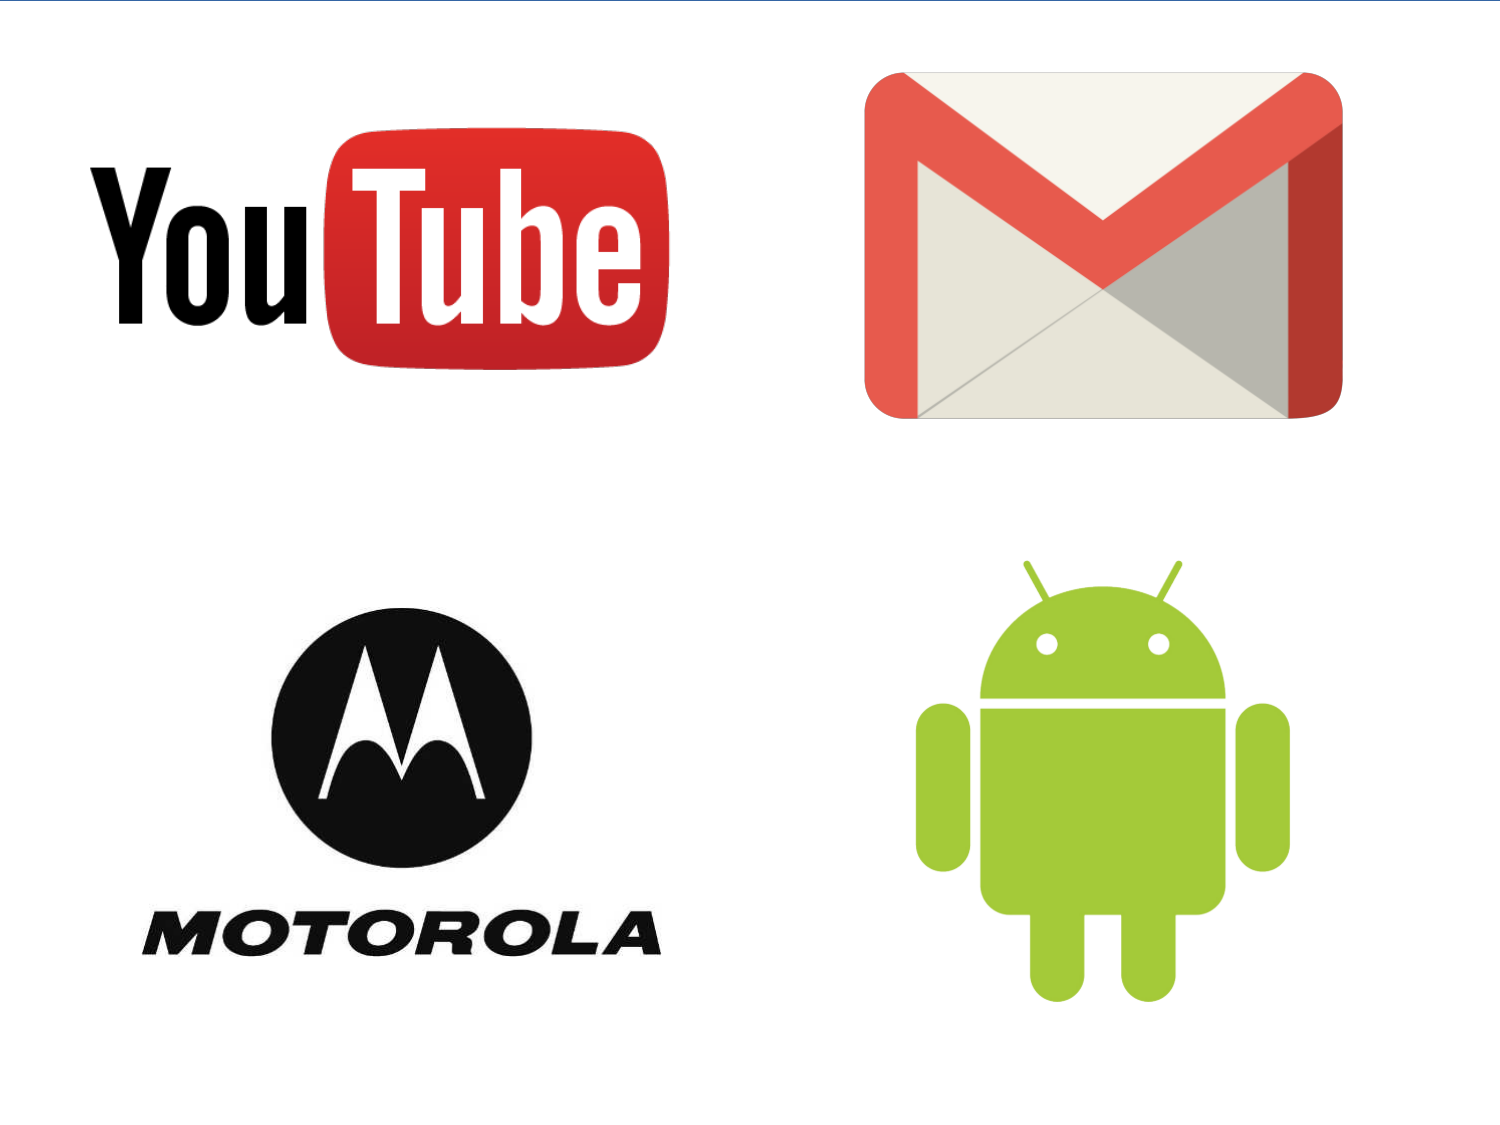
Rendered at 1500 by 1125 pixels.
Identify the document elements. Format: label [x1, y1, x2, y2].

picture [897, 553, 1312, 1016]
picture [862, 70, 1346, 422]
picture [0, 0, 825, 526]
text_box [0, 0, 1500, 1125]
picture [141, 607, 662, 957]
